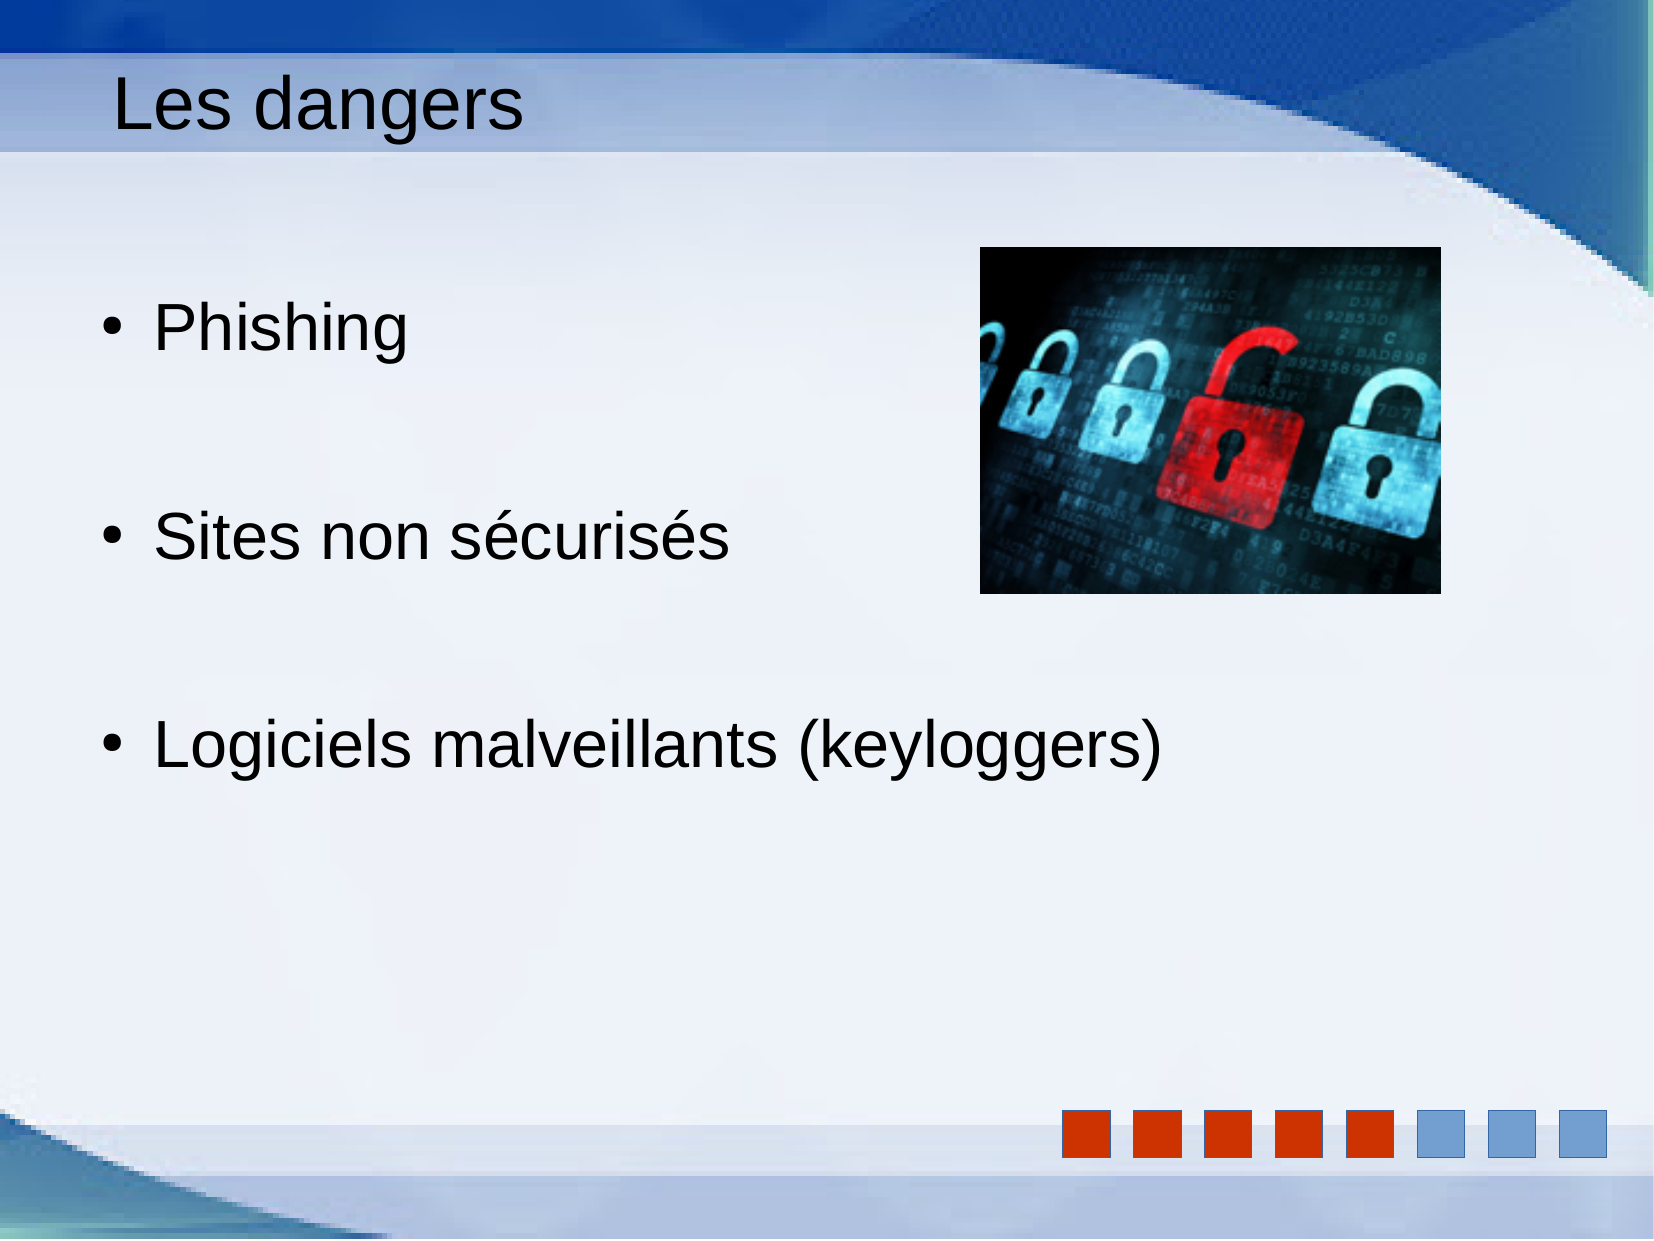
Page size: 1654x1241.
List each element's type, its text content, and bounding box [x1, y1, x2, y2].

text_box [1204, 1110, 1252, 1158]
list Phishing Sites non sécurisés Logiciels malveillants (keyloggers) [82, 290, 1571, 1010]
text_box [1488, 1110, 1536, 1158]
text_box [1559, 1110, 1607, 1158]
text_box [1275, 1110, 1323, 1158]
title Les dangers [0, 0, 1063, 208]
text_box [1346, 1110, 1394, 1158]
text_box [1417, 1110, 1465, 1158]
text_box [1133, 1110, 1182, 1158]
text_box [1062, 1110, 1111, 1158]
picture [0, 0, 1654, 1239]
